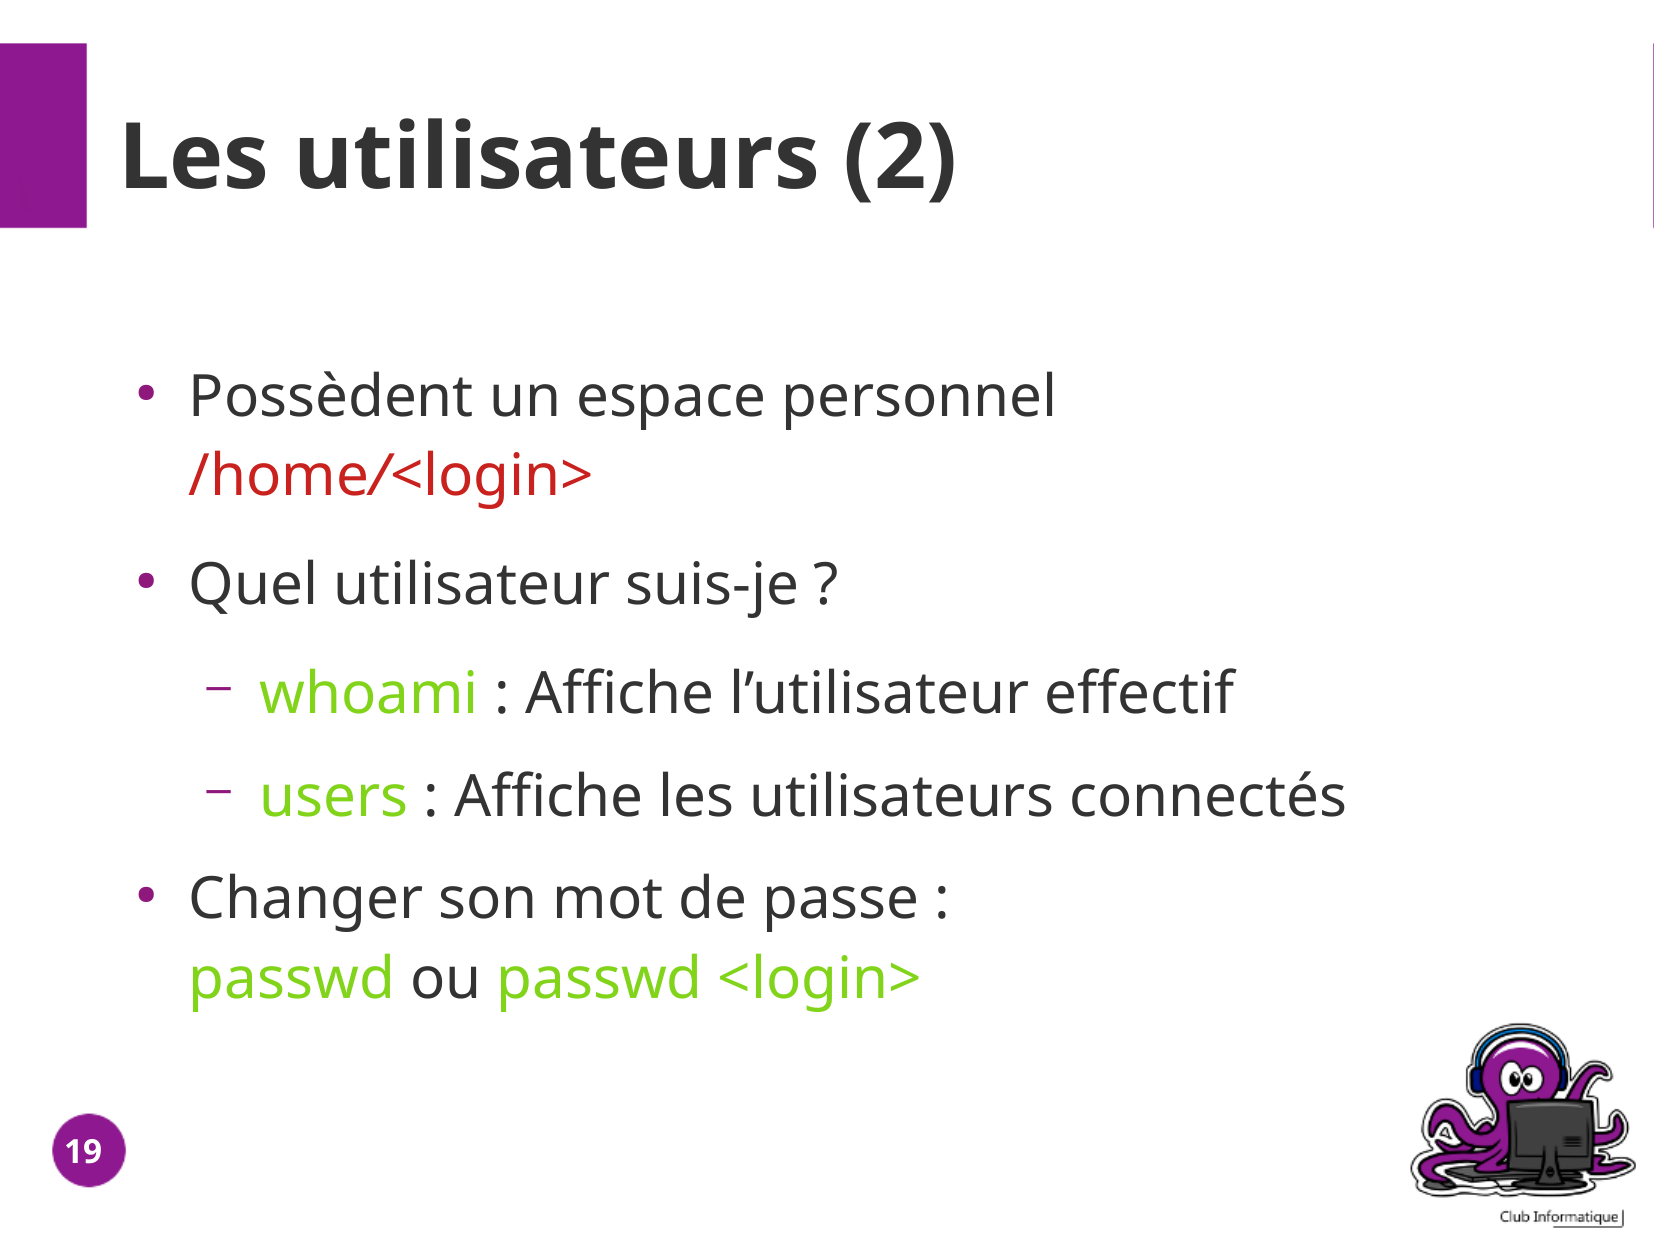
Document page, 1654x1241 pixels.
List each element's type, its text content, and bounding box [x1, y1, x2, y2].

list Possèdent un espace personnel /home/<login> Quel utilisateur suis-je ? whoami : Affiche l’utilisateur effectif users : Affiche les utilisateurs connectés Changer son mot de passe : passwd ou passwd <login> [118, 354, 1536, 1074]
picture [0, 0, 1654, 1241]
title Les utilisateurs (2) [118, 49, 1571, 257]
